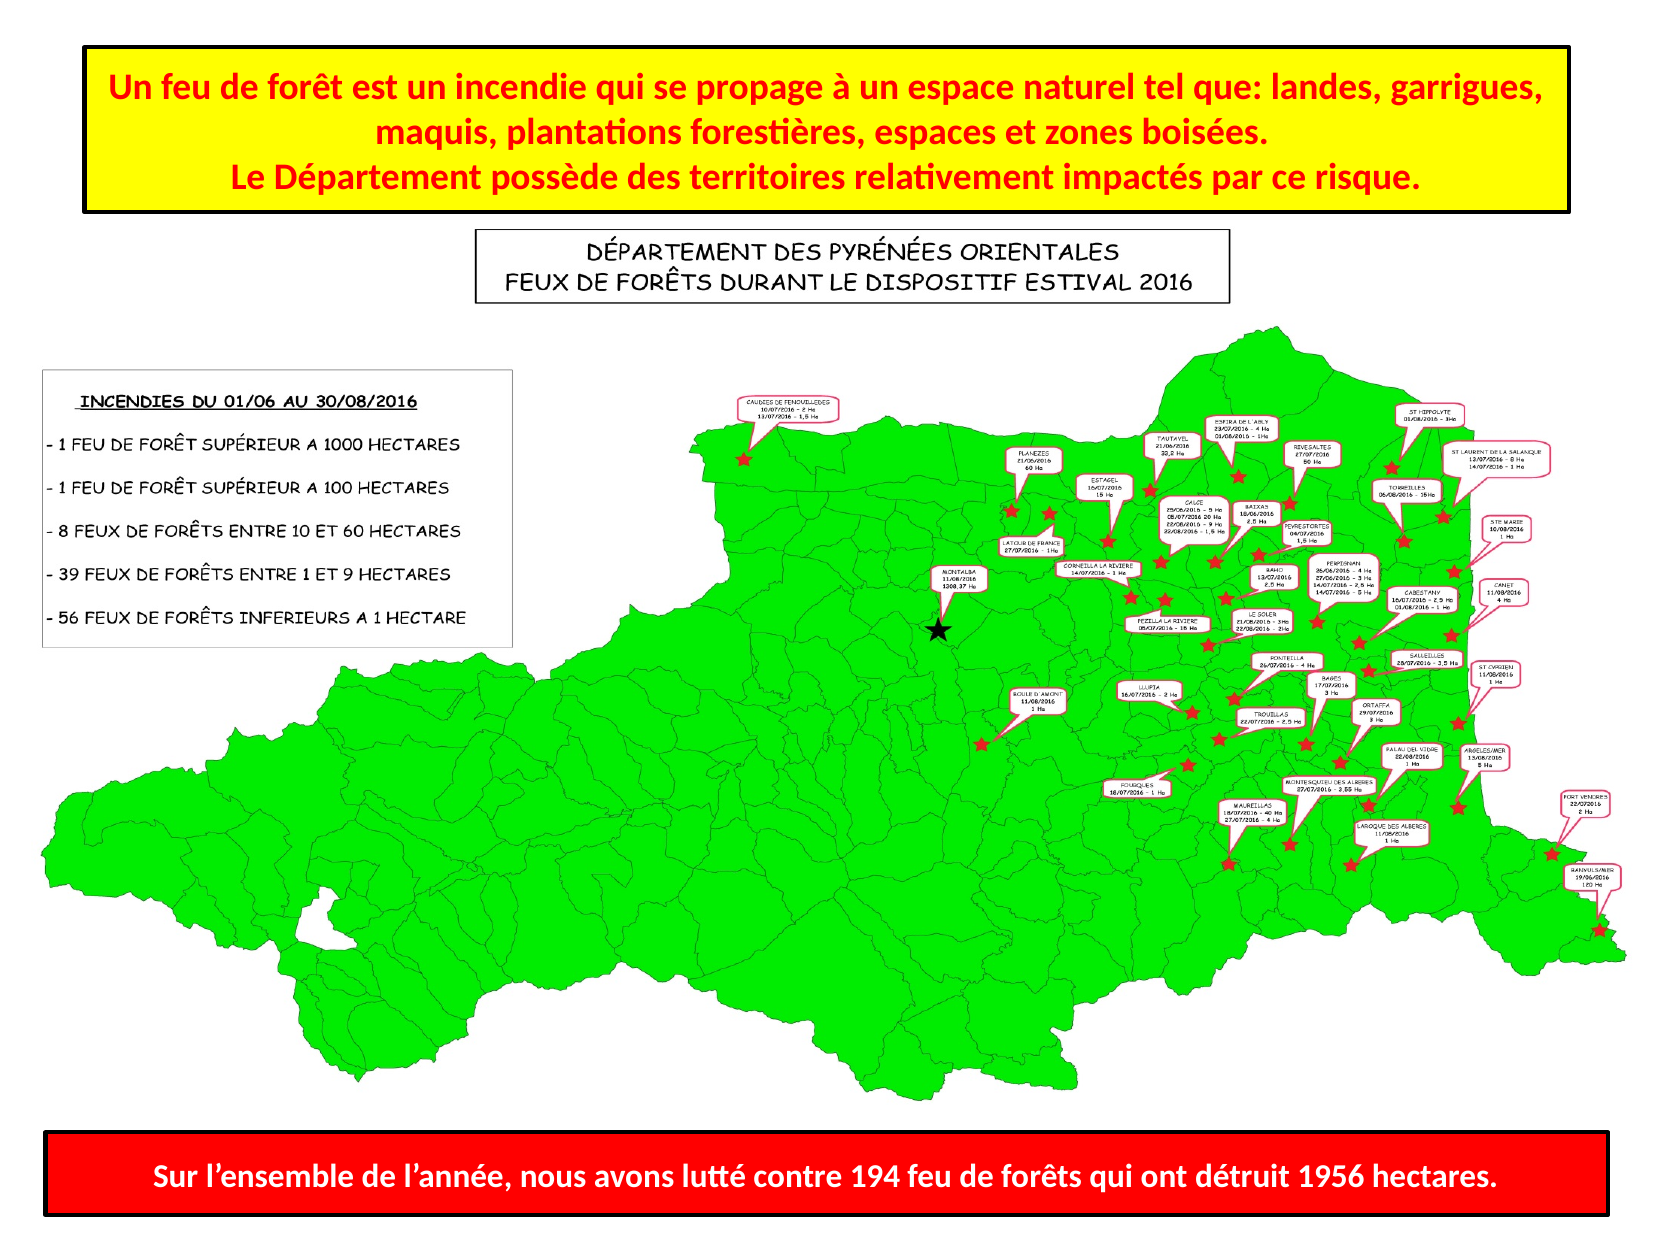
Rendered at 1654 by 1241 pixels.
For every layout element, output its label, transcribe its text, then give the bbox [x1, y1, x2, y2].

text_box Sur l’ensemble de l’année, nous avons lutté contre 194 feu de forêts qui ont détruit 1956 hectares. [45, 1132, 1608, 1216]
text_box Un feu de forêt est un incendie qui se propage à un espace naturel tel que: landes, garrigues, maquis, plantations forestières, espaces et zones boisées. Le Département possède des territoires relativement impactés par ce risque. [84, 47, 1569, 213]
picture [19, 190, 1635, 1218]
